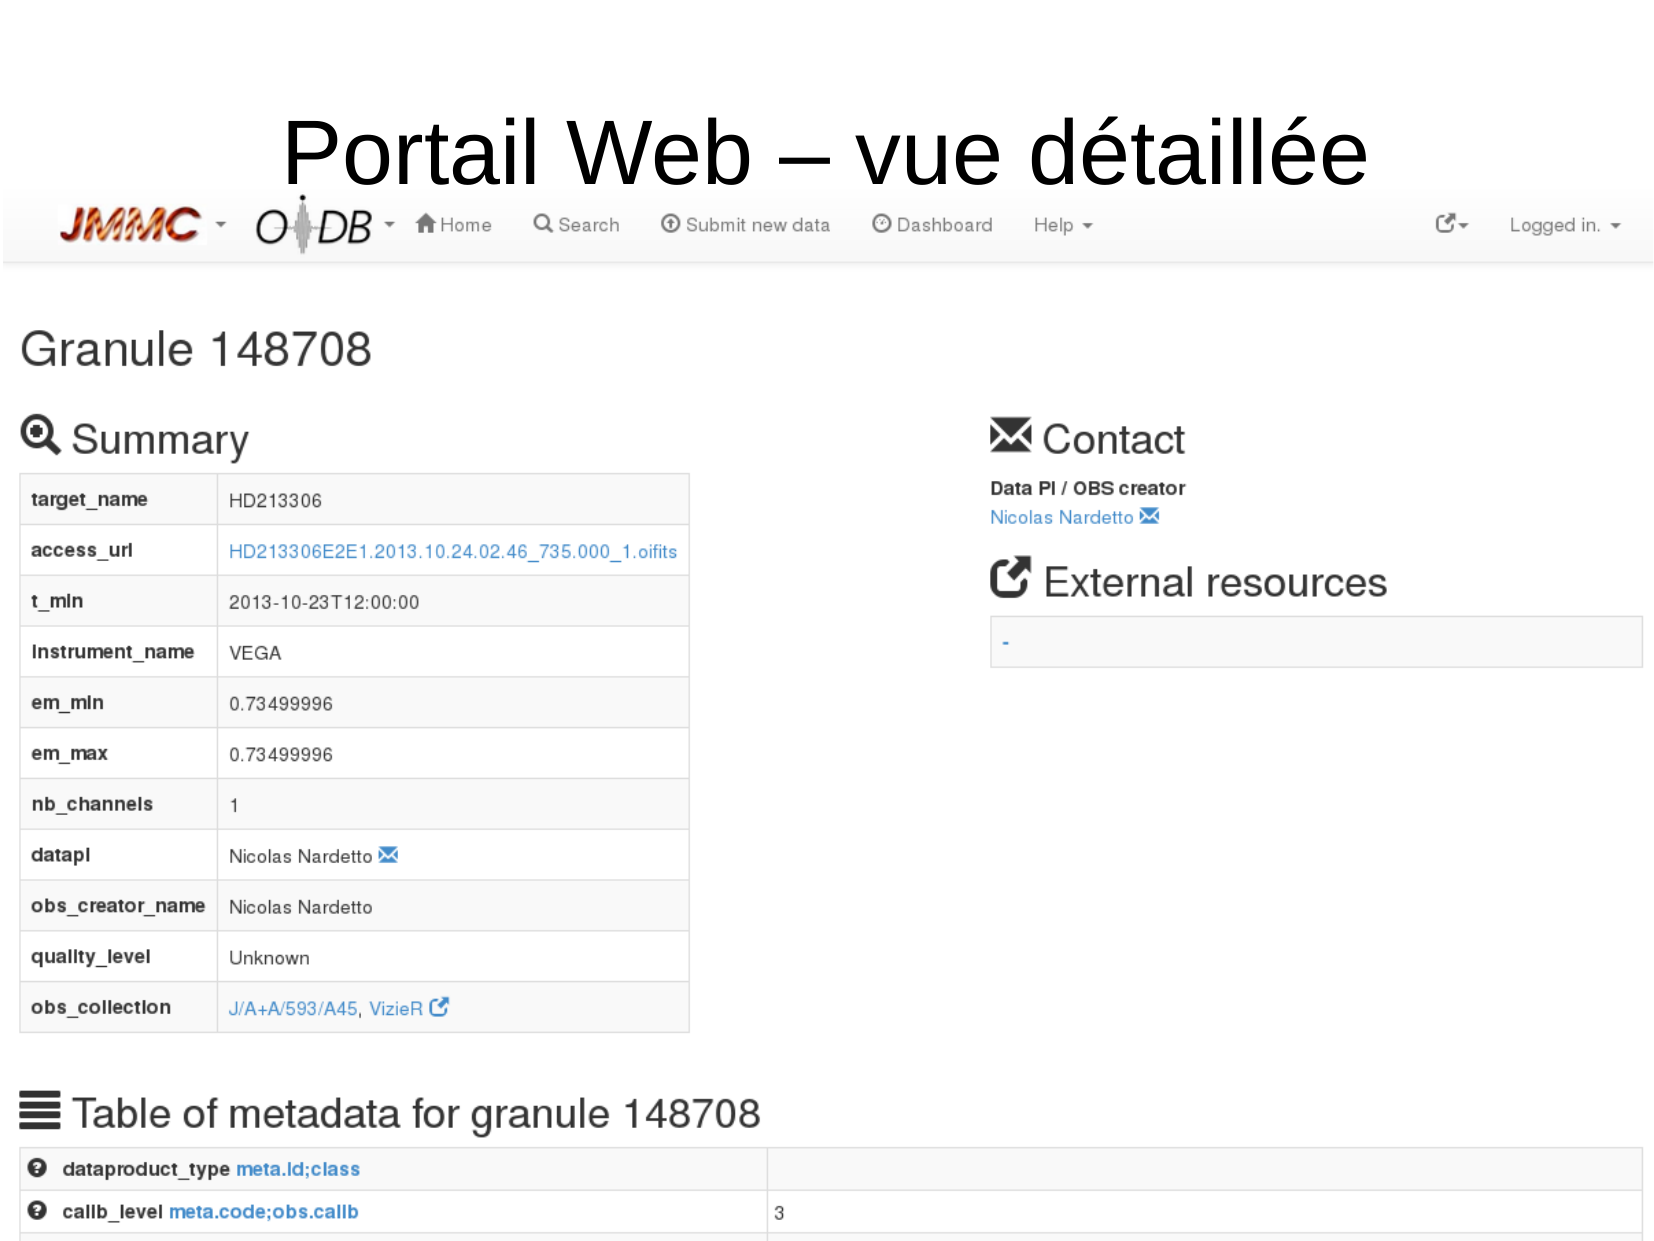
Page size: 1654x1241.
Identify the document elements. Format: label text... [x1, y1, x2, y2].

picture [3, 189, 1654, 1241]
title Portail Web – vue détaillée [82, 49, 1571, 257]
